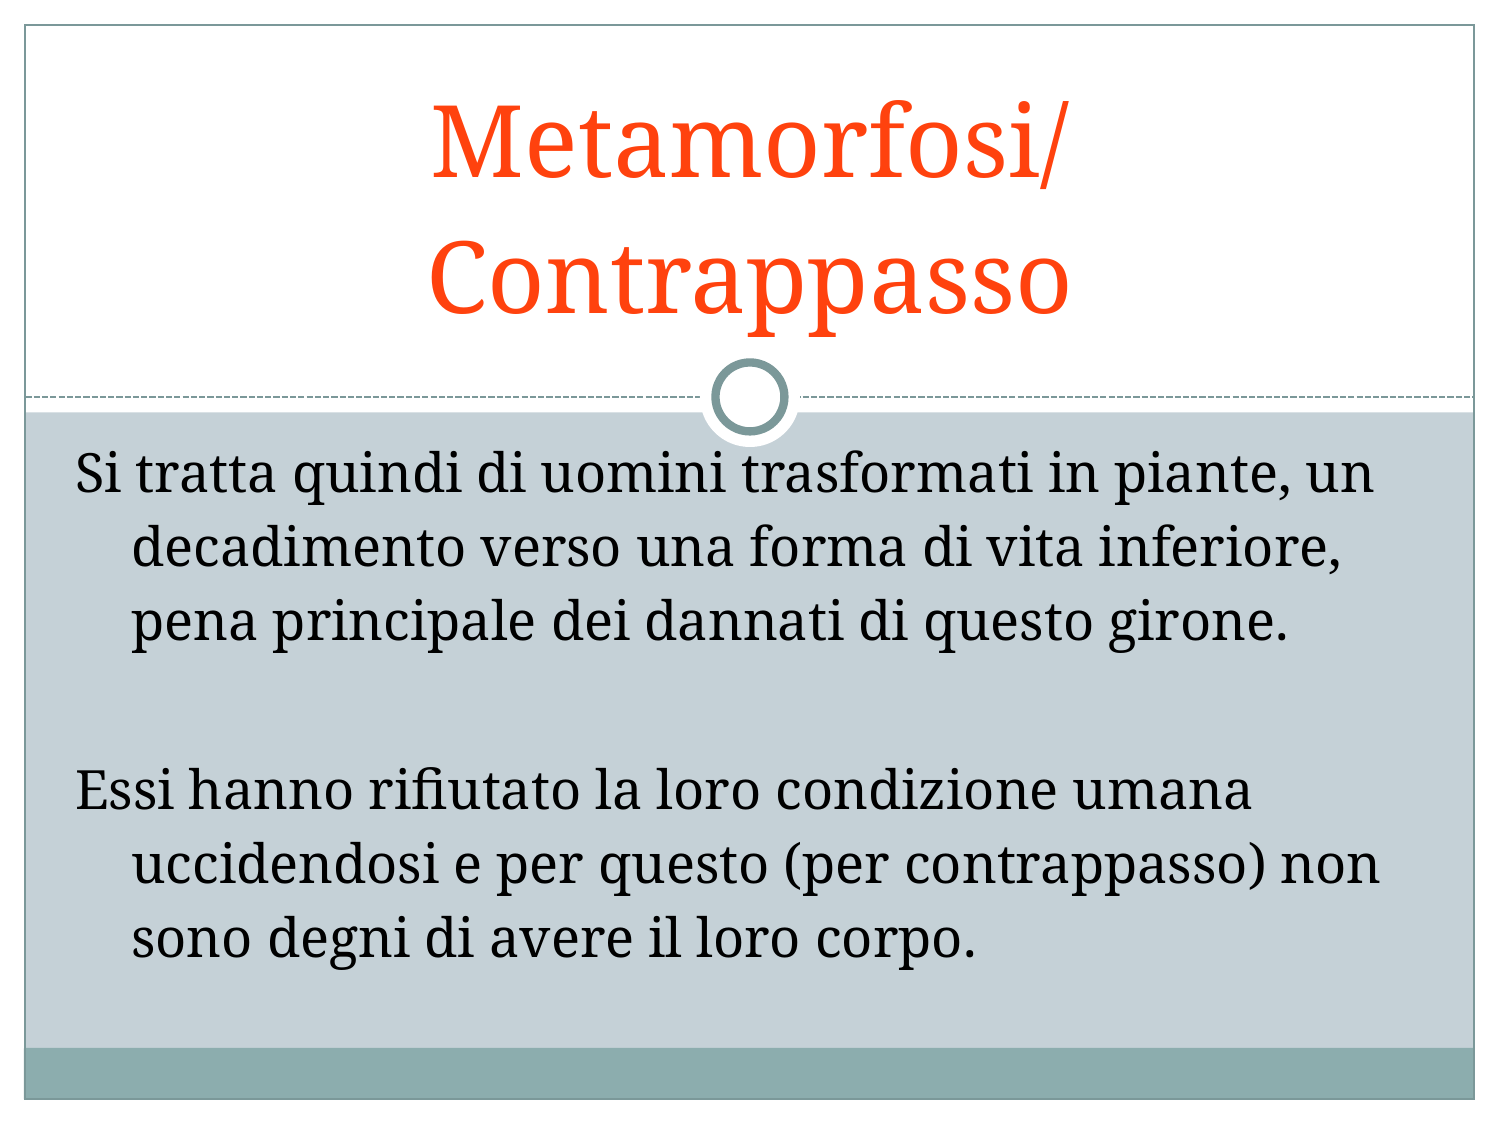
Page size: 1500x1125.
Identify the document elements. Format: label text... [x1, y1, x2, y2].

list Si tratta quindi di uomini trasformati in piante, un decadimento verso una forma di vita inferiore, pena principale dei dannati di questo girone. Essi hanno rifiutato la loro condizione umana uccidendosi e per questo (per contrappasso) non sono degni di avere il loro corpo. [75, 434, 1425, 1125]
title Metamorfosi/Contrappasso [112, 62, 1388, 350]
